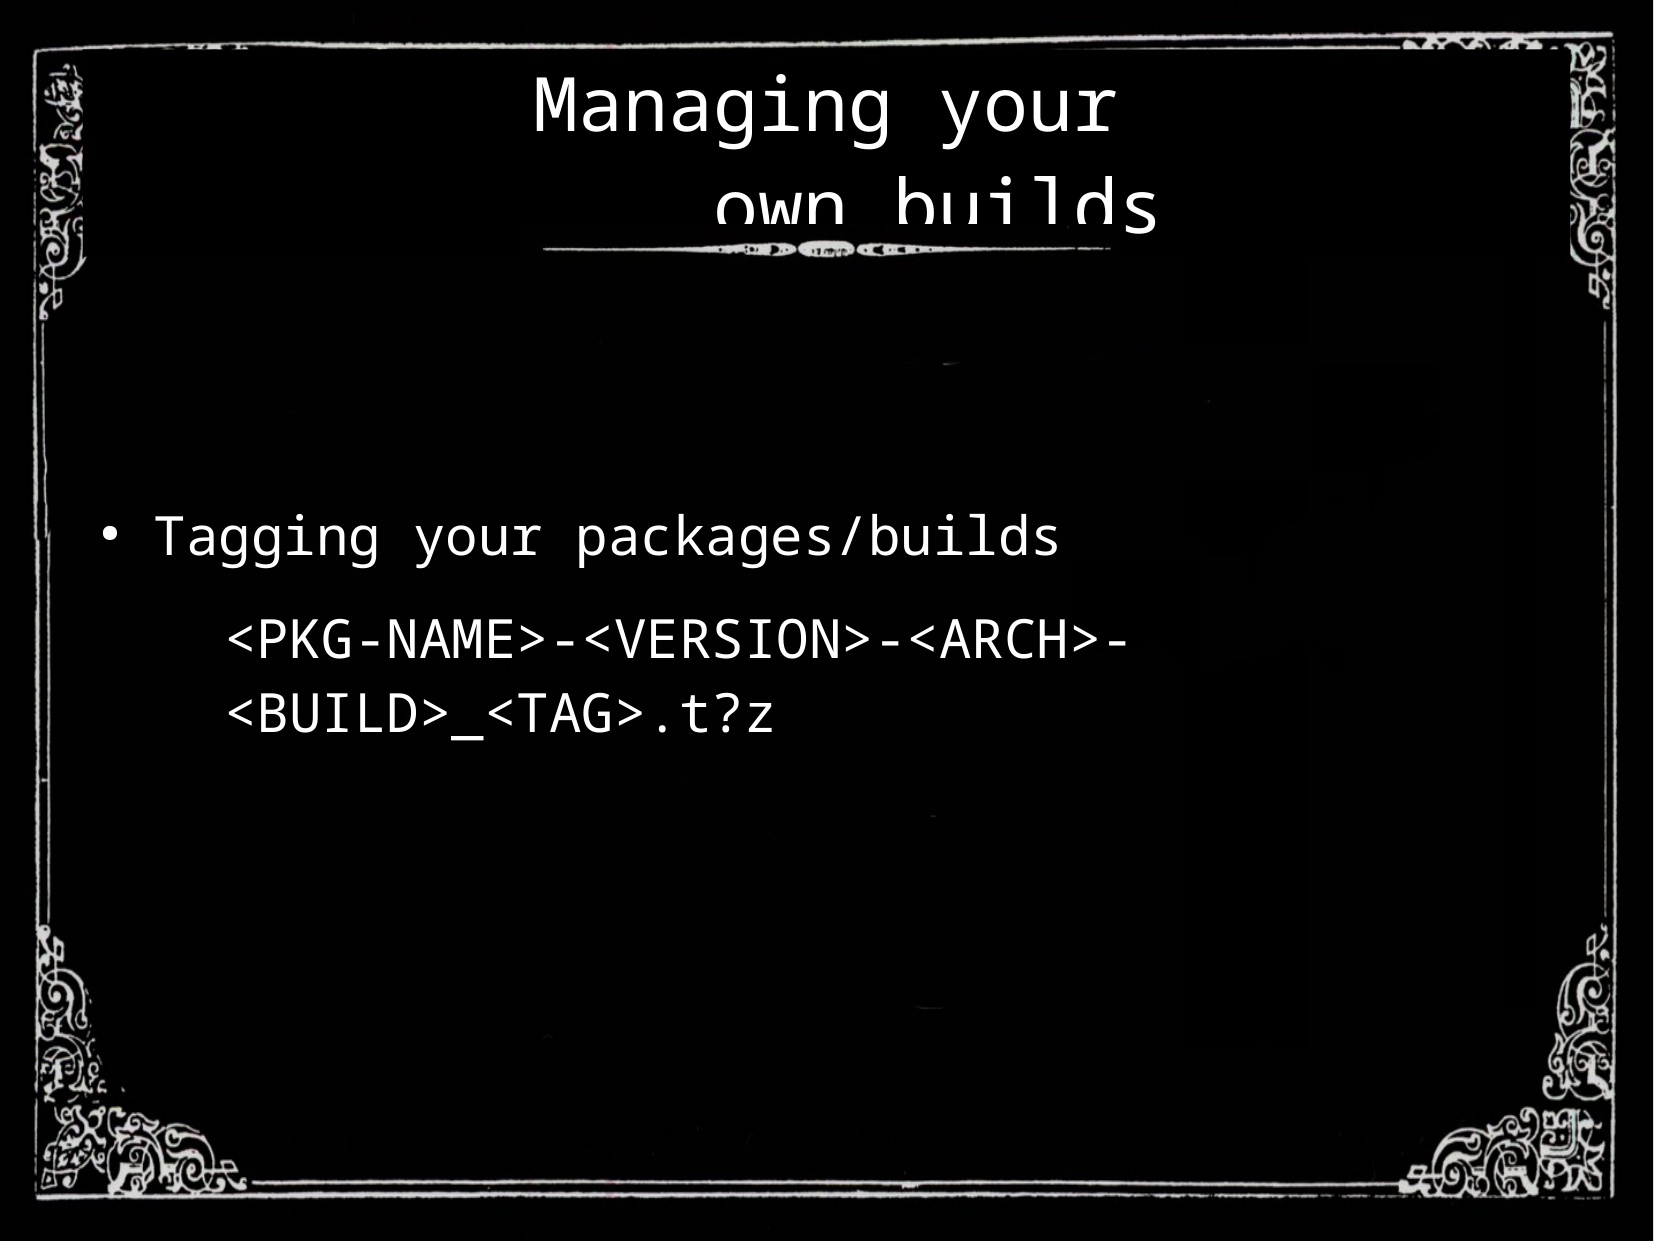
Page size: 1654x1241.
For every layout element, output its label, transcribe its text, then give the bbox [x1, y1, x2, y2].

picture [0, 0, 1654, 1241]
title Managing your own builds [82, 49, 1571, 257]
list Tagging your packages/builds <PKG-NAME>-<VERSION>-<ARCH>-<BUILD>_<TAG>.t?z [82, 290, 1501, 1109]
